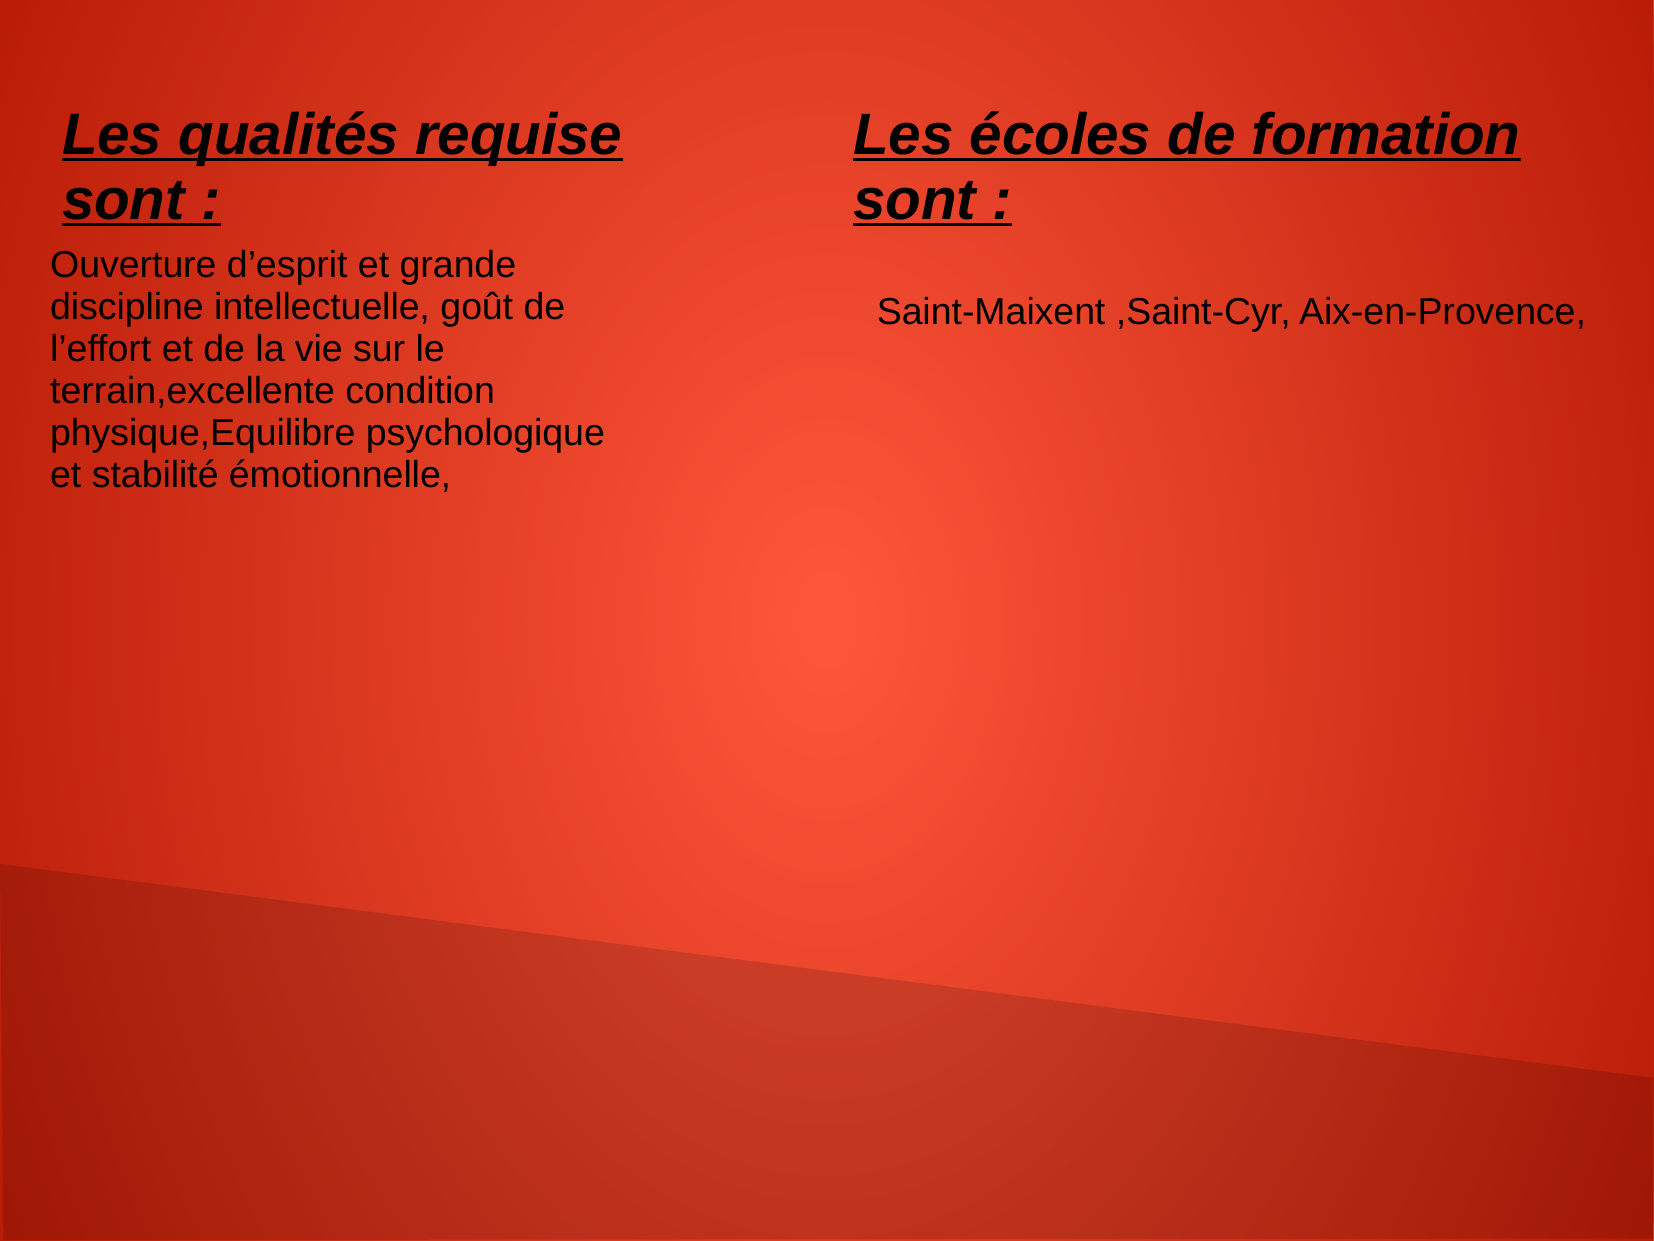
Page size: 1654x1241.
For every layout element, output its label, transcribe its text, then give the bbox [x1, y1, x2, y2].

text_box Les écoles de formation sont : [838, 94, 1607, 240]
text_box Les qualités requise sont : [47, 94, 686, 240]
text_box Saint-Maixent ,Saint-Cyr, Aix-en-Provence, [862, 283, 1654, 341]
text_box Ouverture d’esprit et grande discipline intellectuelle, goût de l’effort et de la vie sur le terrain,excellente condition physique,Equilibre psychologique et stabilité émotionnelle, [35, 236, 638, 733]
